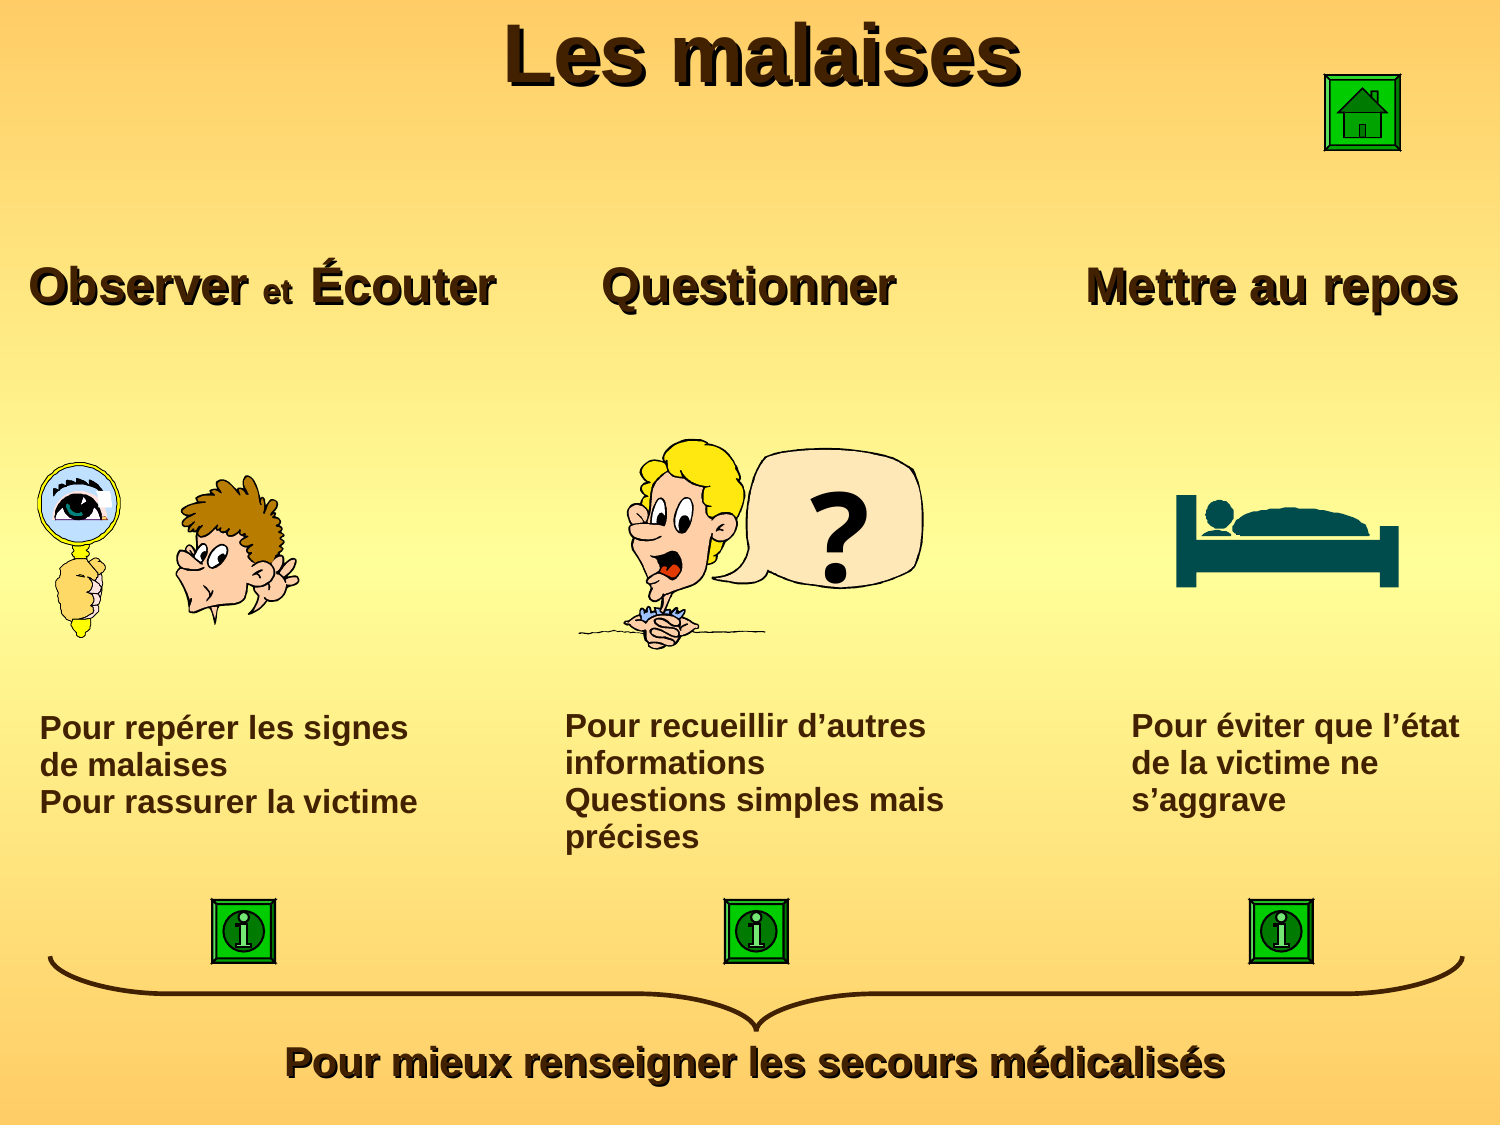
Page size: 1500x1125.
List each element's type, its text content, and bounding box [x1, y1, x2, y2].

text_box [213, 900, 276, 963]
text_box ? [795, 440, 886, 627]
text_box [1251, 900, 1313, 963]
picture [37, 462, 121, 638]
text_box [1326, 75, 1401, 151]
text_box Pour repérer les signes de malaises Pour rassurer la victime [24, 701, 438, 829]
text_box Les malaises [488, 0, 1037, 109]
picture [1175, 493, 1401, 588]
text_box Questionner [524, 249, 1001, 322]
text_box [726, 900, 788, 963]
text_box Pour recueillir d’autres informations Questions simples mais précises [549, 699, 1026, 863]
picture [578, 438, 925, 651]
text_box Observer et Écouter [12, 249, 513, 359]
text_box Mettre au repos [1071, 249, 1488, 322]
text_box Pour mieux renseigner les secours médicalisés [269, 1030, 1241, 1093]
picture [174, 474, 301, 625]
text_box Pour éviter que l’état de la victime ne s’aggrave [1116, 699, 1488, 827]
